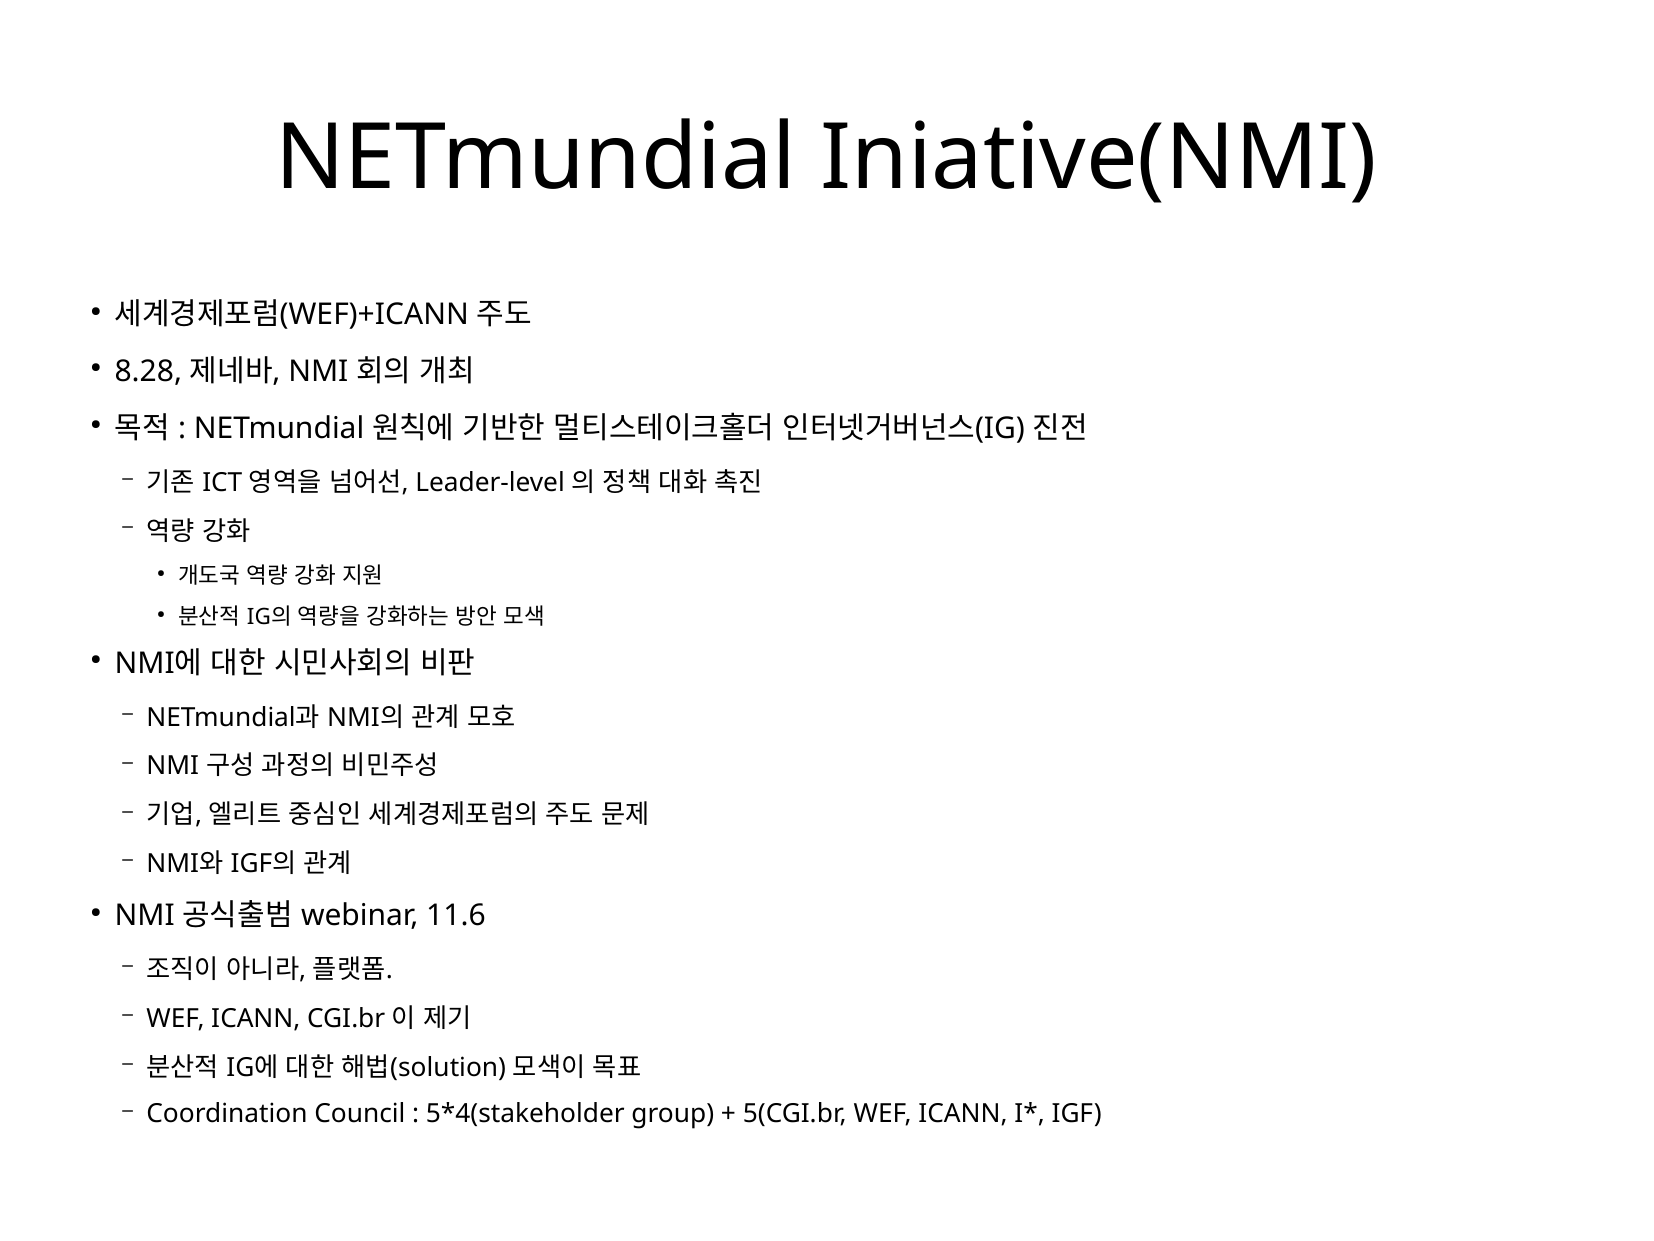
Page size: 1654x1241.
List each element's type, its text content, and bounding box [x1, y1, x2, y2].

list 세계경제포럼(WEF)+ICANN 주도 8.28, 제네바, NMI 회의 개최 목적 : NETmundial 원칙에 기반한 멀티스테이크홀더 인터넷거버넌스(IG) 진전 기존 ICT 영역을 넘어선, Leader-level 의 정책 대화 촉진 역량 강화 개도국 역량 강화 지원 분산적 IG의 역량을 강화하는 방안 모색 NMI에 대한 시민사회의 비판 NETmundial과 NMI의 관계 모호 NMI 구성 과정의 비민주성 기업, 엘리트 중심인 세계경제포럼의 주도 문제 NMI와 IGF의 관계 NMI 공식출범 webinar, 11.6 조직이 아니라, 플랫폼. WEF, ICANN, CGI.br 이 제기 분산적 IG에 대한 해법(solution) 모색이 목표 Coordination Council : 5*4(stakeholder group) + 5(CGI.br, WEF, ICANN, I*, IGF) [82, 290, 1571, 1134]
title NETmundial Iniative(NMI) [82, 49, 1571, 257]
